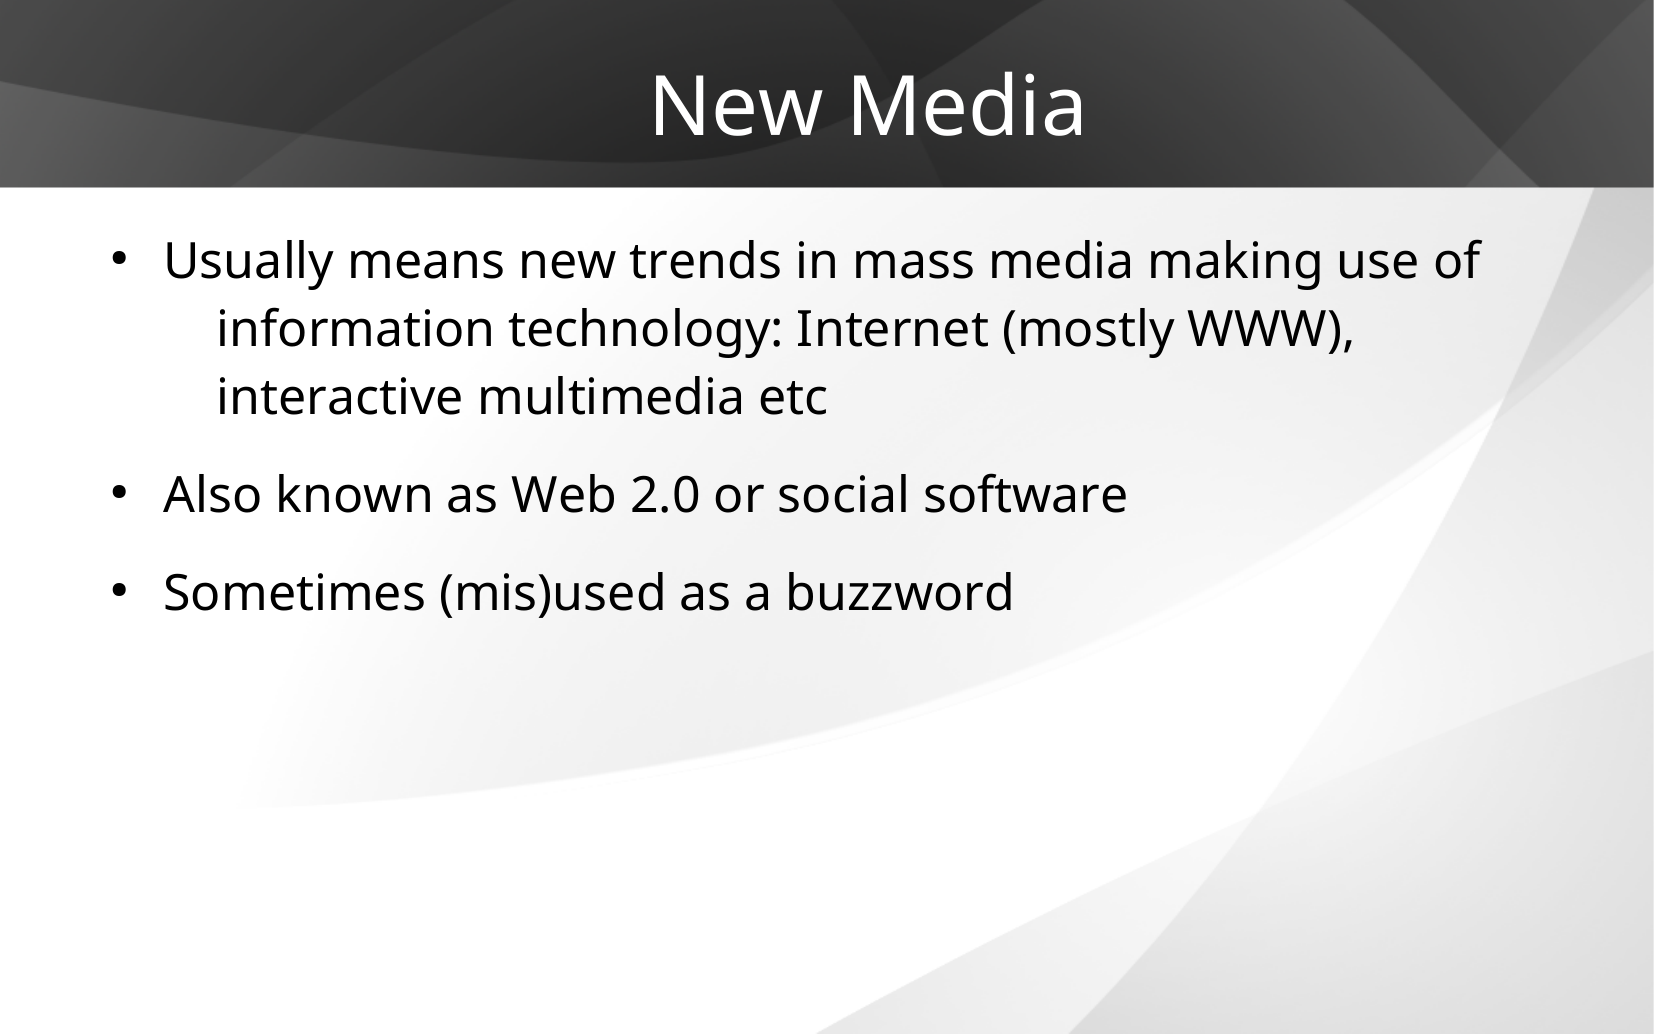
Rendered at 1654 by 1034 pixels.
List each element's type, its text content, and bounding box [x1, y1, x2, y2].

title New Media [124, 0, 1613, 208]
list Usually means new trends in mass media making use of information technology: Internet (mostly WWW), interactive multimedia etc Also known as Web 2.0 or social software Sometimes (mis)used as a buzzword [75, 225, 1613, 1013]
picture [0, 0, 1654, 1034]
